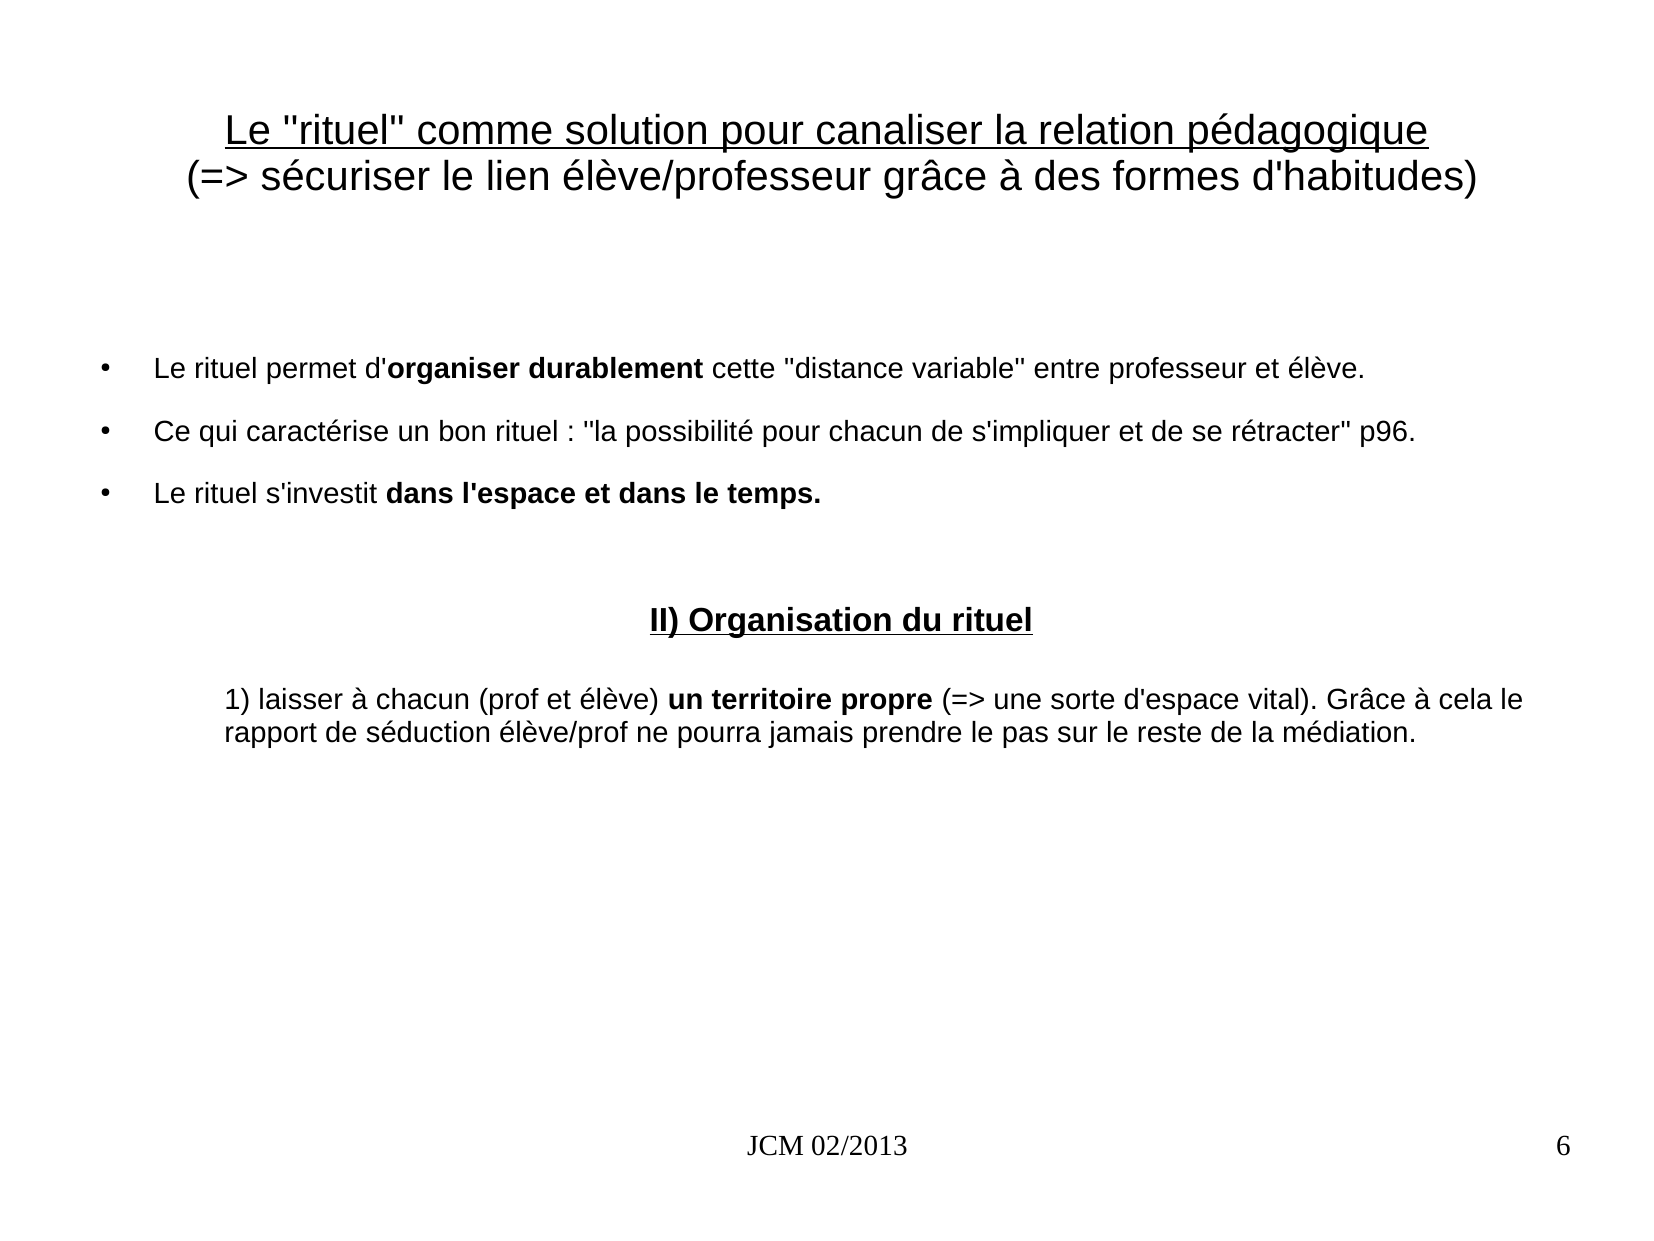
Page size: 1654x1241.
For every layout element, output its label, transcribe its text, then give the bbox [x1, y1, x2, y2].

list Le rituel permet d'organiser durablement cette ''distance variable'' entre professeur et élève. Ce qui caractérise un bon rituel : ''la possibilité pour chacun de s'impliquer et de se rétracter'' p96. Le rituel s'investit dans l'espace et dans le temps. II) Organisation du rituel 1) laisser à chacun (prof et élève) un territoire propre (=> une sorte d'espace vital). Grâce à cela le rapport de séduction élève/prof ne pourra jamais prendre le pas sur le reste de la médiation. [82, 290, 1571, 1094]
title Le ''rituel'' comme solution pour canaliser la relation pédagogique (=> sécuriser le lien élève/professeur grâce à des formes d'habitudes) [82, 56, 1571, 250]
